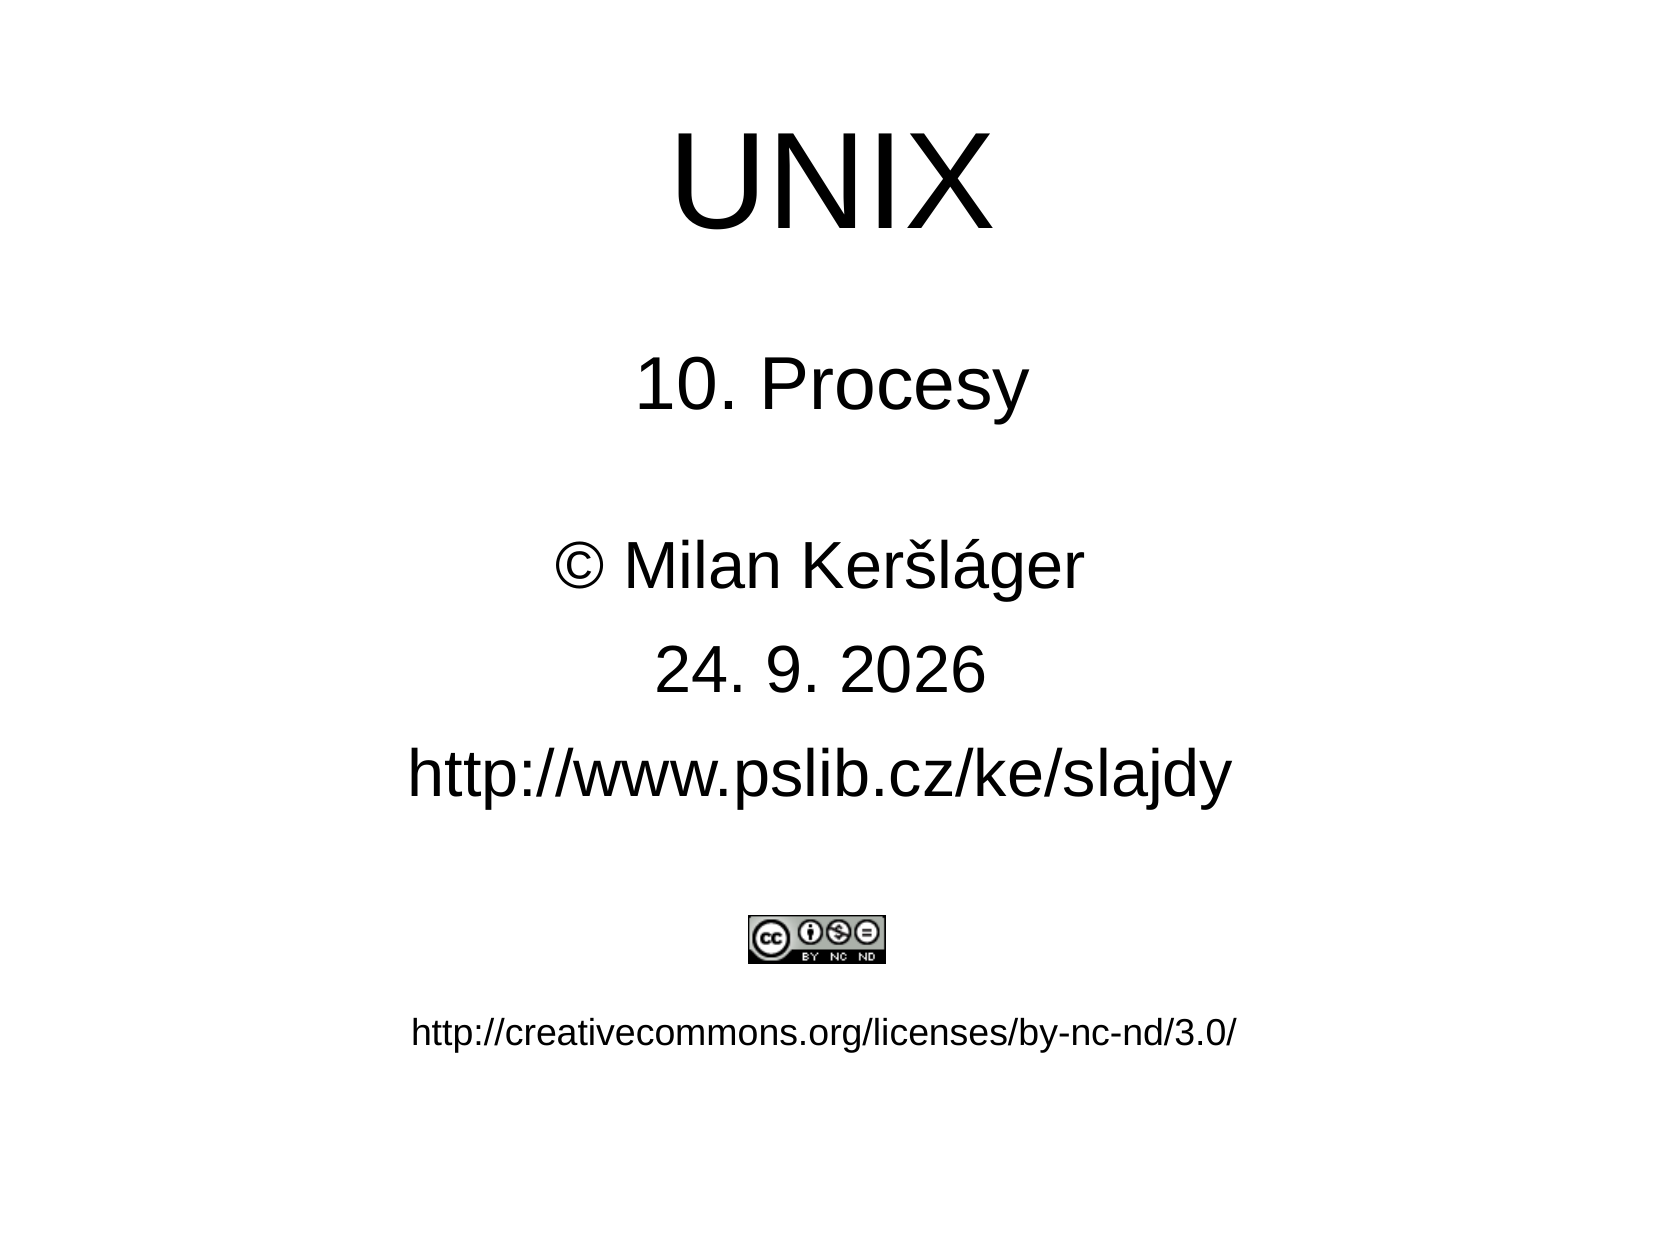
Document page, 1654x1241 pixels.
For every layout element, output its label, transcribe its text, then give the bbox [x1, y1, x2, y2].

list © Milan Keršláger 2.6.2010 http://www.pslib.cz/ke/slajdy [76, 527, 1565, 916]
text_box http://creativecommons.org/licenses/by-nc-nd/3.0/ [337, 1003, 1312, 1061]
picture [748, 915, 886, 964]
title UNIX 10. Procesy [88, 50, 1577, 479]
